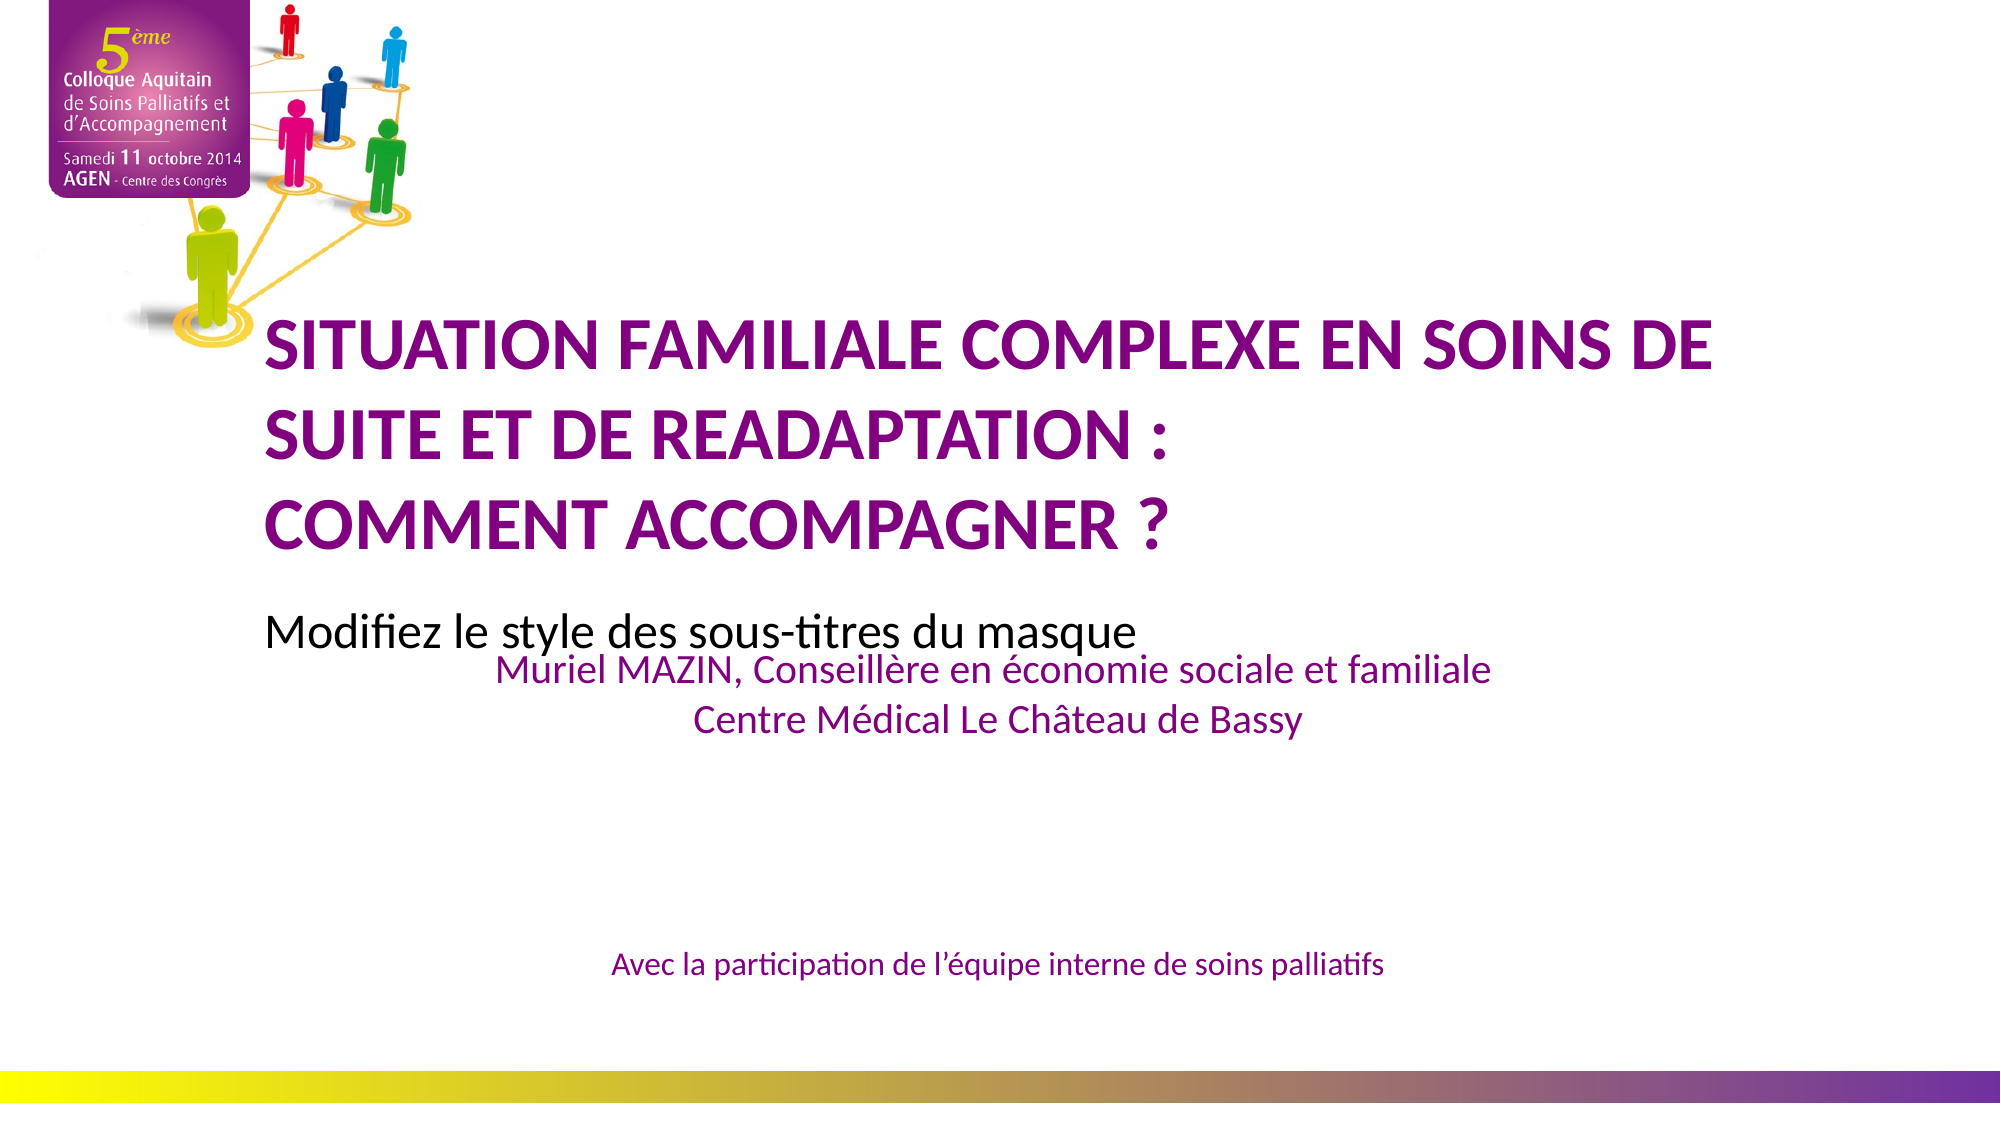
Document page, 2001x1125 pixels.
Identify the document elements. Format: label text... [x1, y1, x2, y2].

text_box SITUATION FAMILIALE COMPLEXE EN SOINS DE SUITE ET DE READAPTATION : COMMENT ACCOMPAGNER ? [249, 287, 1750, 591]
picture [0, 0, 440, 359]
text_box Muriel MAZIN, Conseillère en économie sociale et familiale Centre Médical Le Château de Bassy Avec la participation de l’équipe interne de soins palliatifs [73, 634, 1923, 979]
